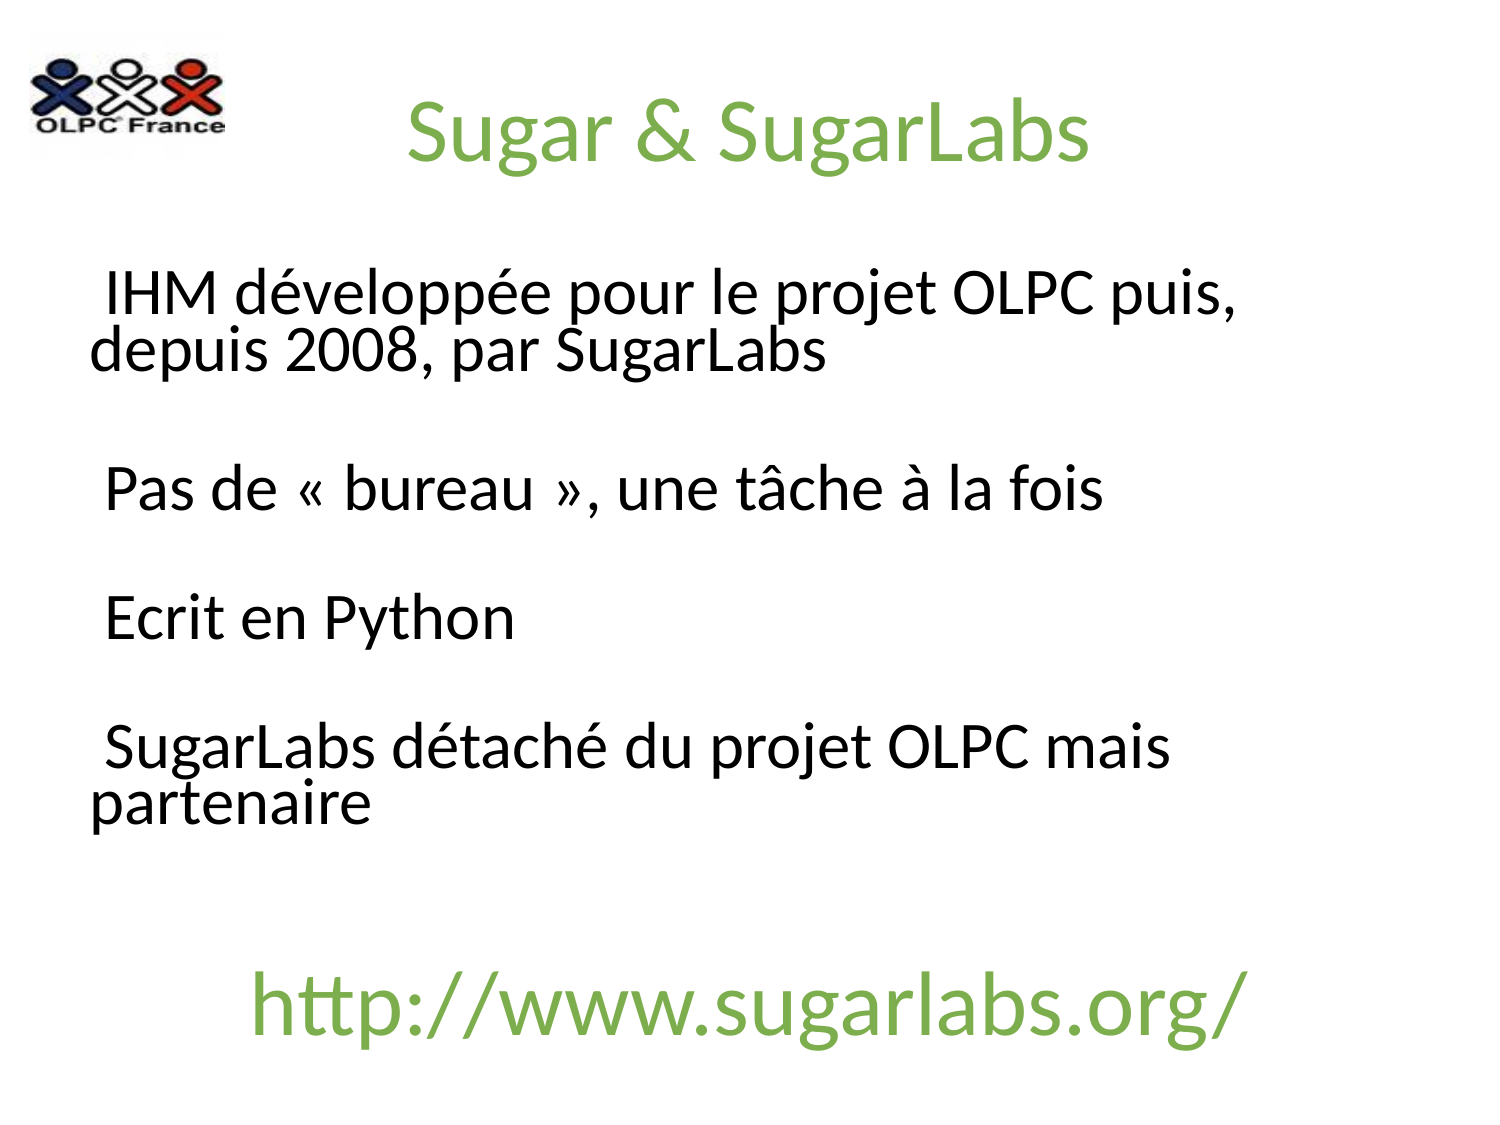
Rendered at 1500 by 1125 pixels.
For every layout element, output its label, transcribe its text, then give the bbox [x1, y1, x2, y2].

title Sugar & SugarLabs [74, 38, 1425, 239]
title http://www.sugarlabs.org/ [75, 912, 1425, 1113]
picture [29, 30, 225, 161]
list IHM développée pour le projet OLPC puis, depuis 2008, par SugarLabs Pas de « bureau », une tâche à la fois Ecrit en Python SugarLabs détaché du projet OLPC mais partenaire [74, 262, 1425, 1006]
